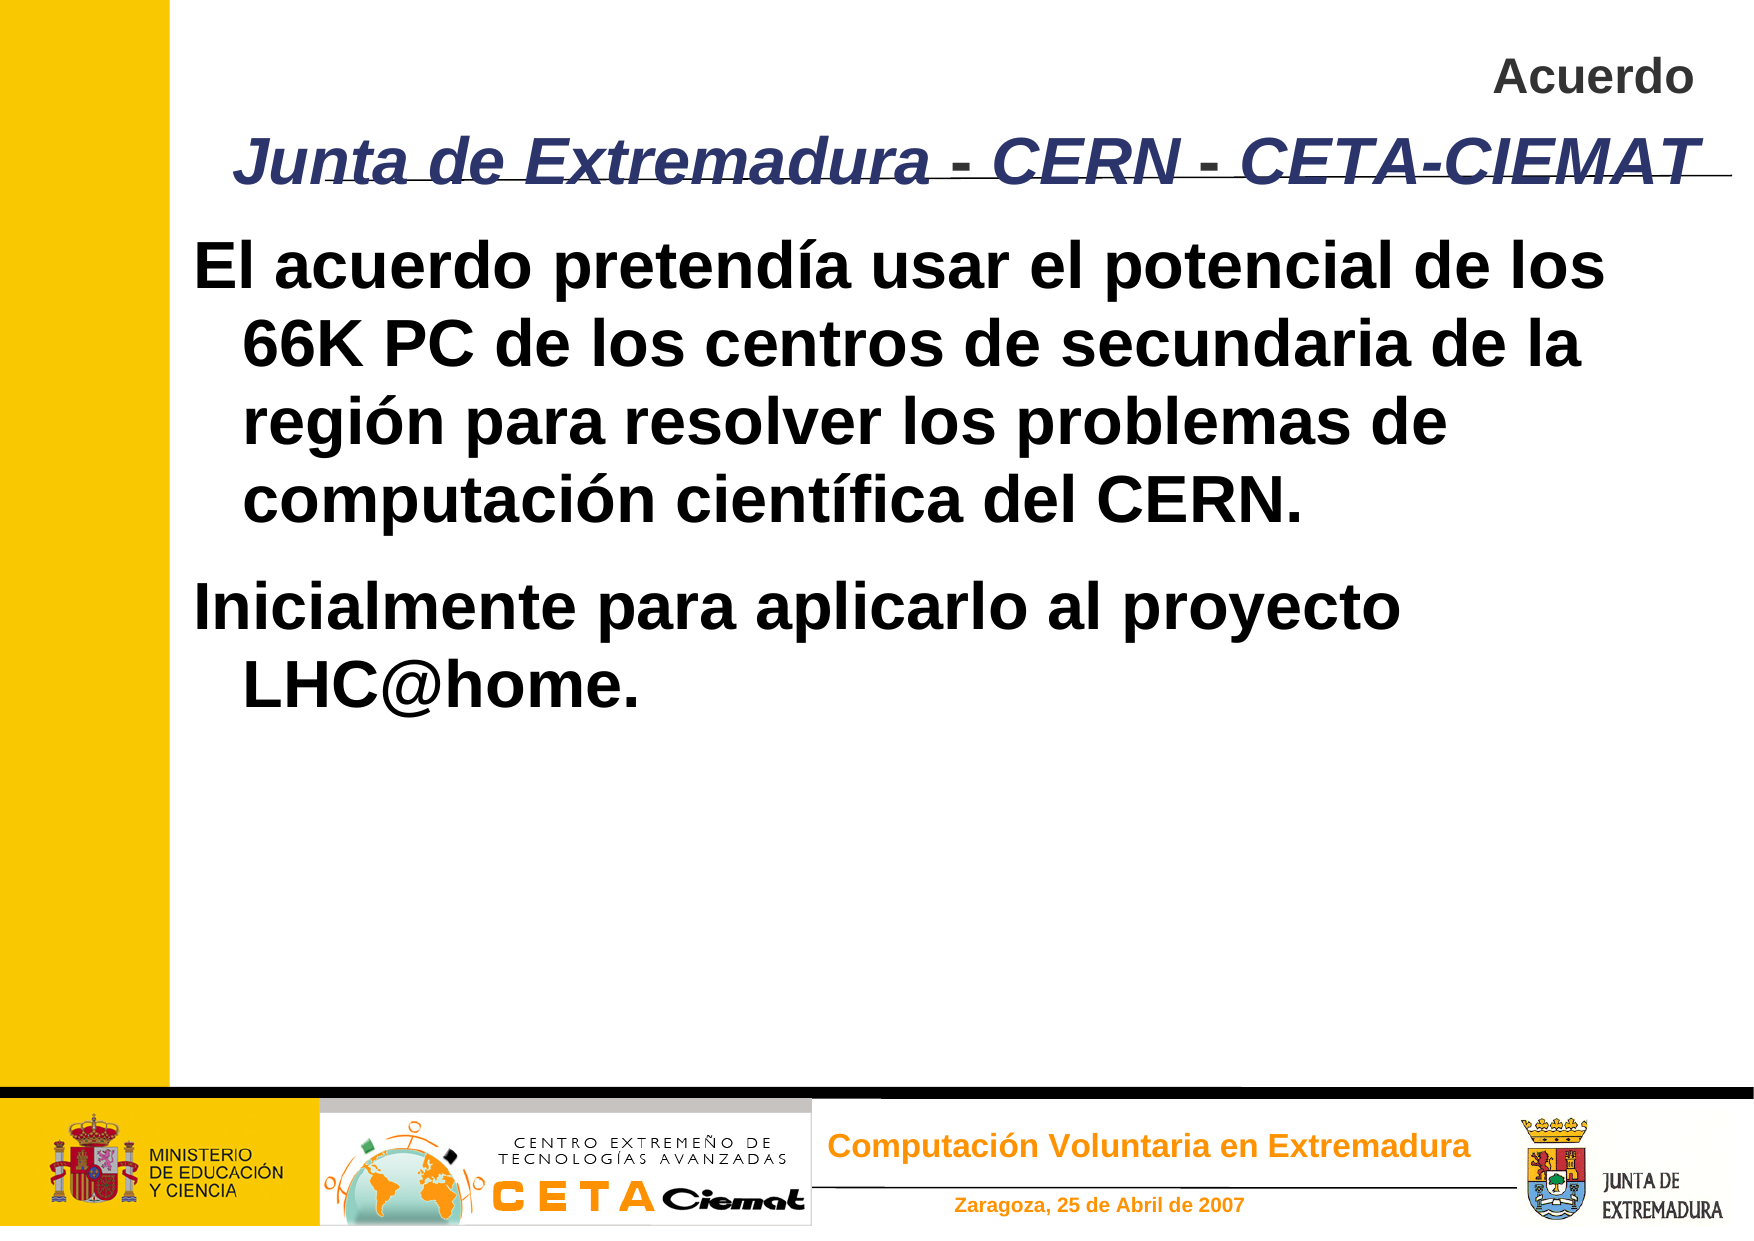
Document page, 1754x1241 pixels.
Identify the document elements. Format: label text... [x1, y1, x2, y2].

list El acuerdo pretendía usar el potencial de los 66K PC de los centros de secundaria de la región para resolver los problemas de computación científica del CERN. Inicialmente para aplicarlo al proyecto LHC@home. [175, 225, 1734, 784]
title Acuerdo Junta de Extremadura - CERN - CETA-CIEMAT [146, 0, 1721, 257]
picture [1517, 1109, 1732, 1227]
picture [0, 1098, 812, 1226]
